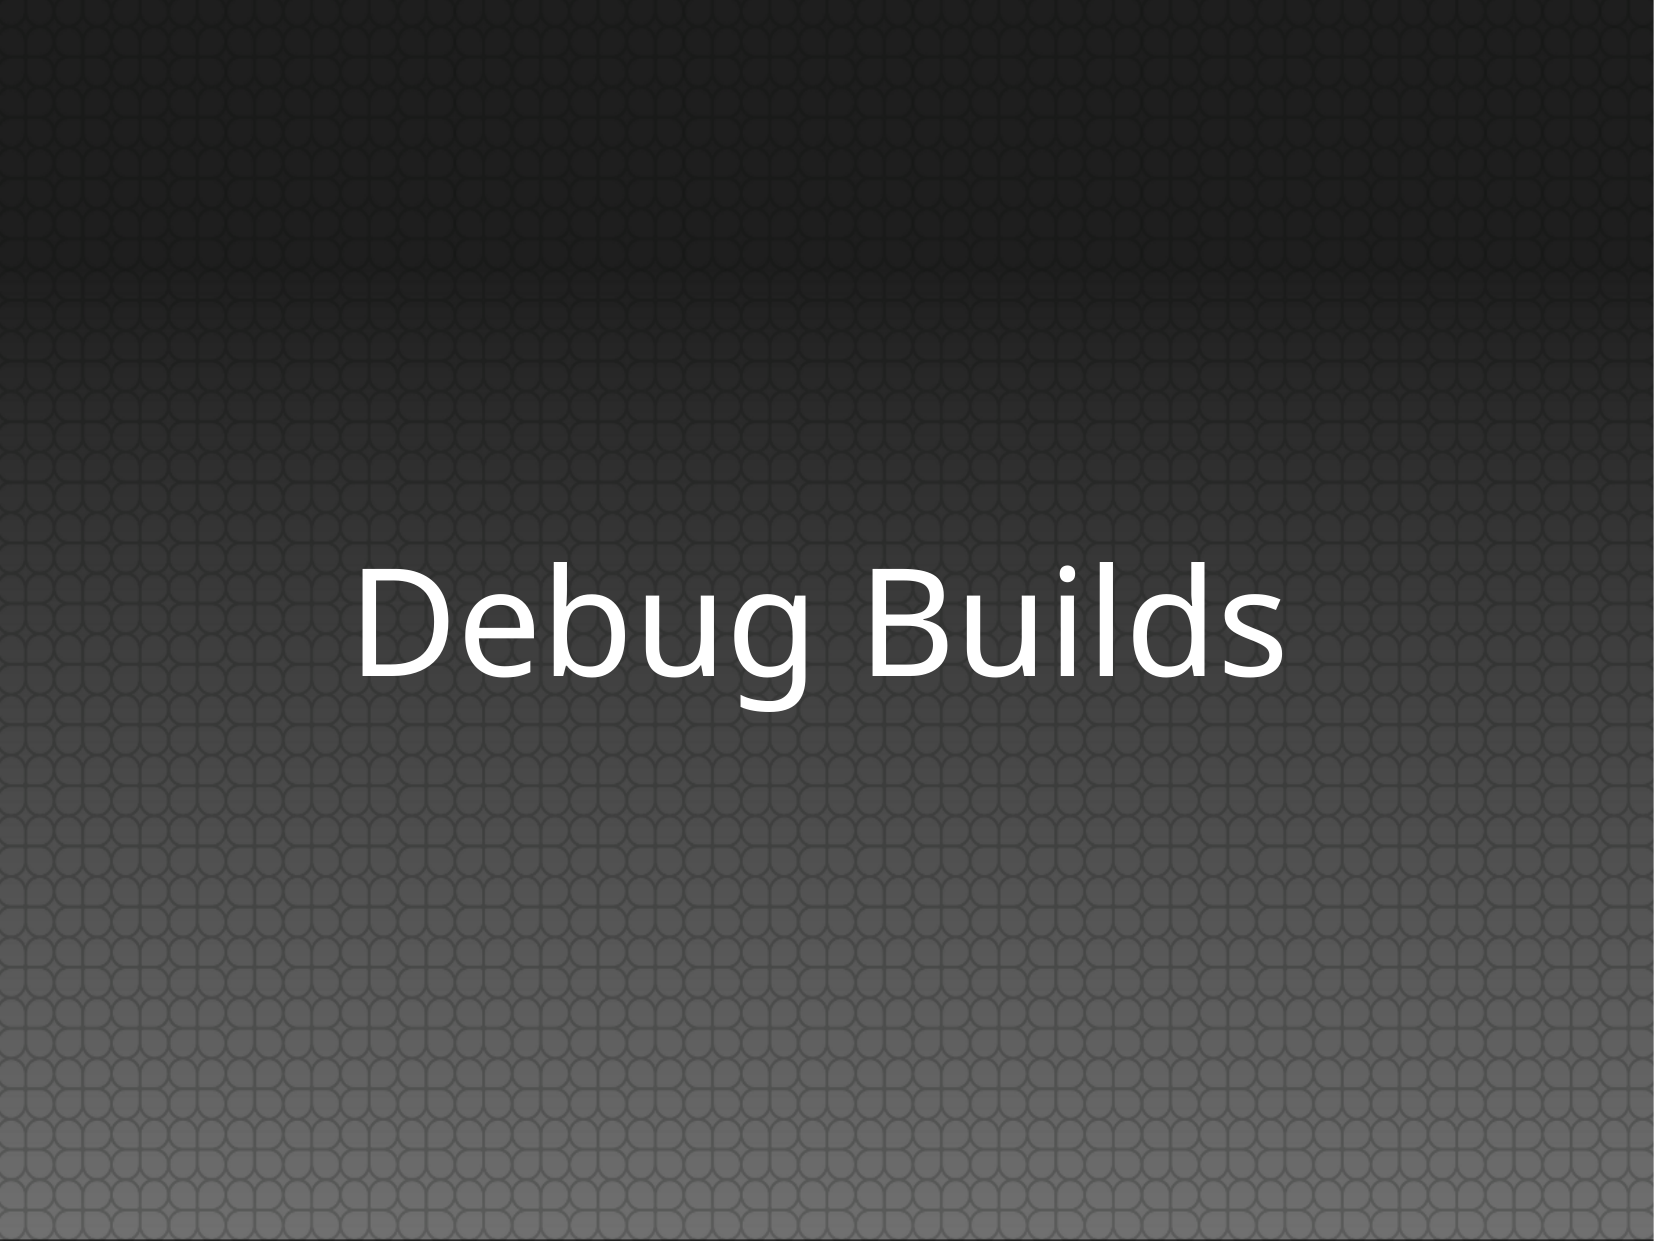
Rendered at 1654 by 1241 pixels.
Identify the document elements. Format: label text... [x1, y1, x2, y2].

picture [0, 0, 1654, 1241]
title Debug Builds [75, 525, 1564, 713]
